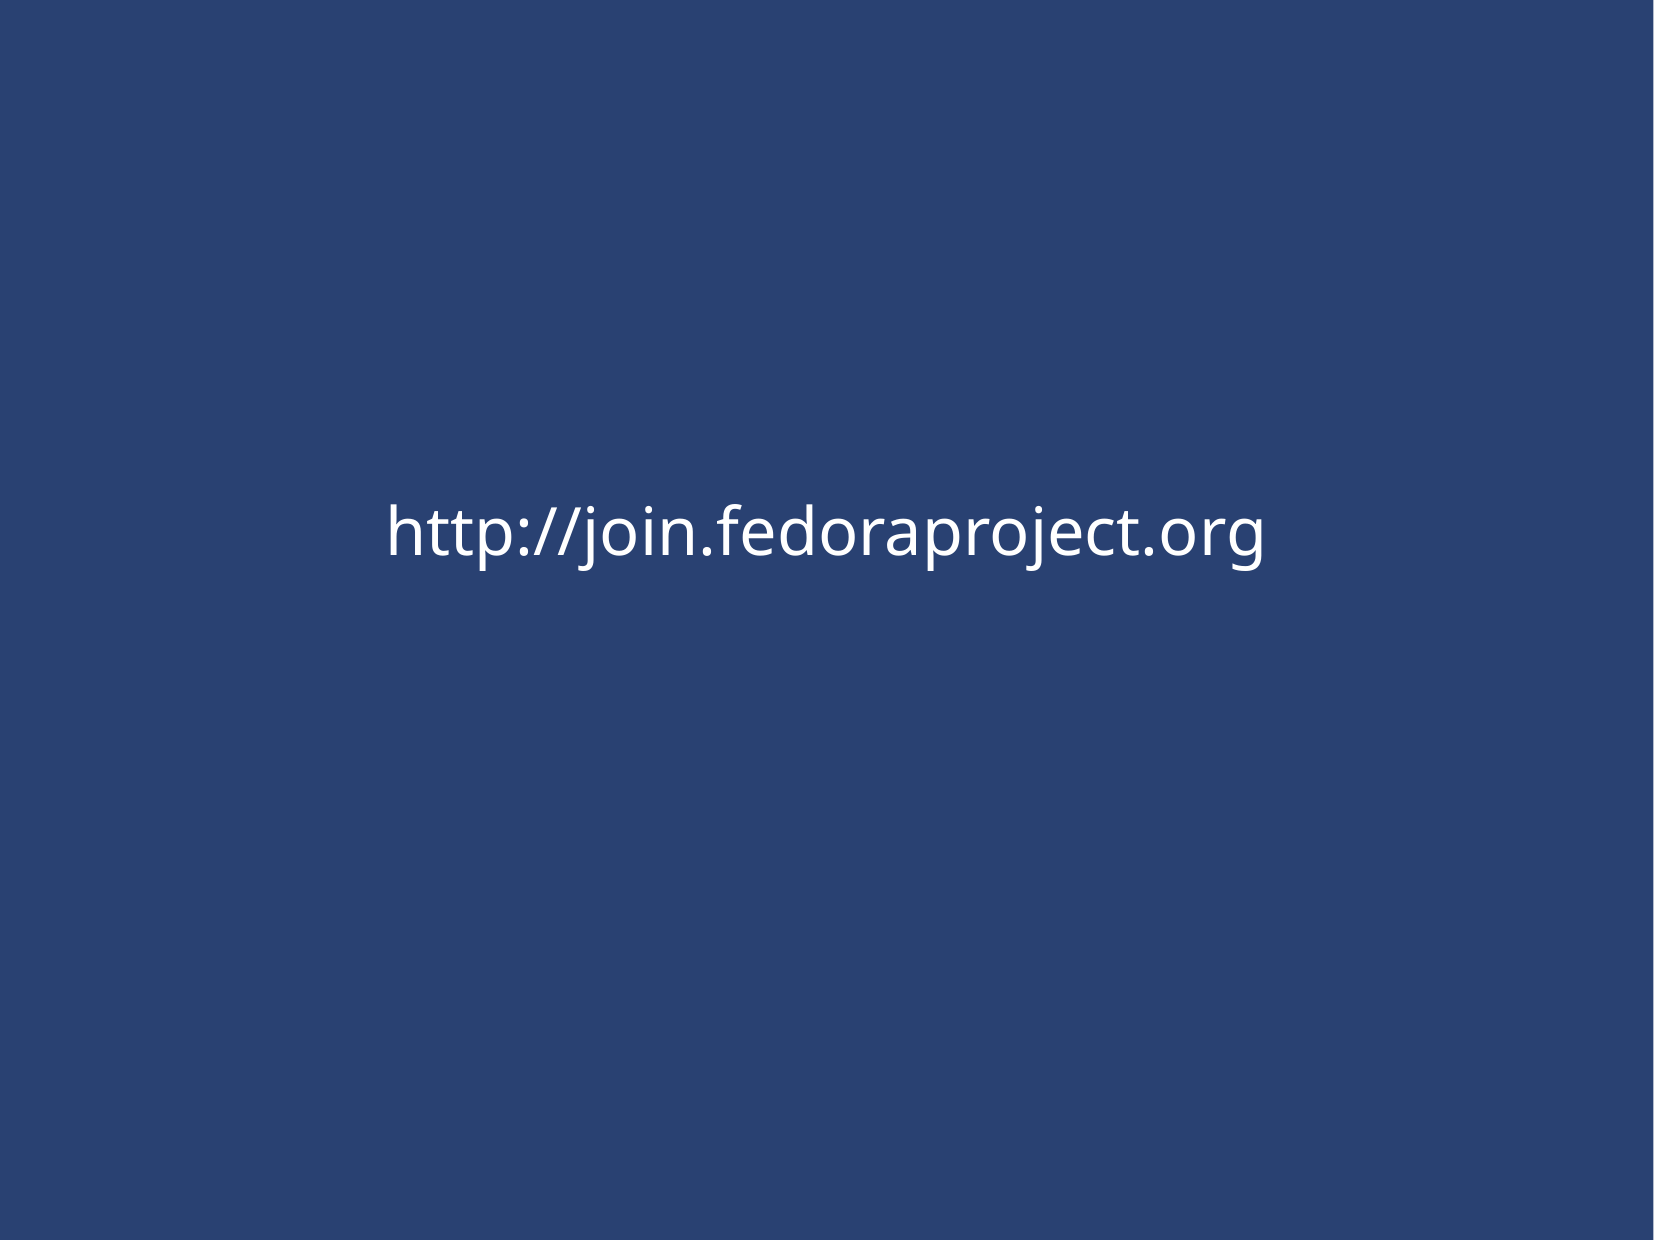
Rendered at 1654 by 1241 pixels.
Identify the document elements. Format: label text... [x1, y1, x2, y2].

subtitle http://join.fedoraproject.org [82, 49, 1571, 1109]
